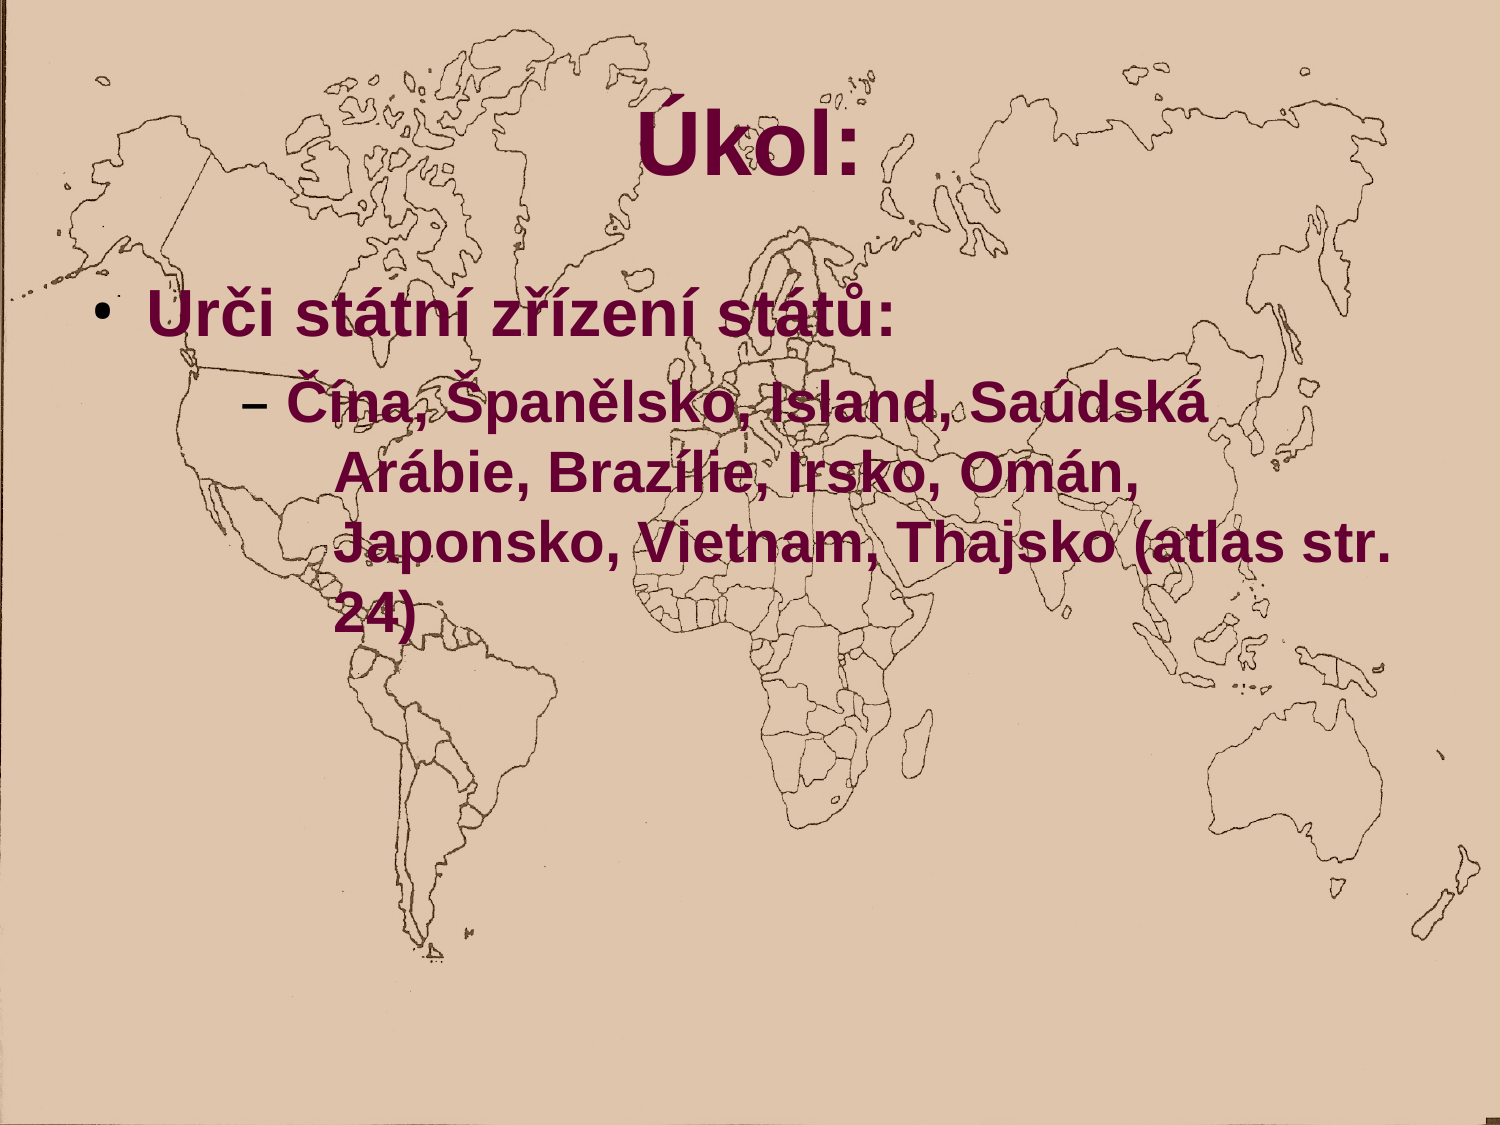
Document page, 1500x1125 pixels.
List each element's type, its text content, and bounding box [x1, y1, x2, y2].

list Urči státní zřízení států: Čína, Španělsko, Island, Saúdská Arábie, Brazílie, Irsko, Omán, Japonsko, Vietnam, Thajsko (atlas str. 24) [75, 262, 1426, 1005]
title Úkol: [75, 45, 1426, 233]
